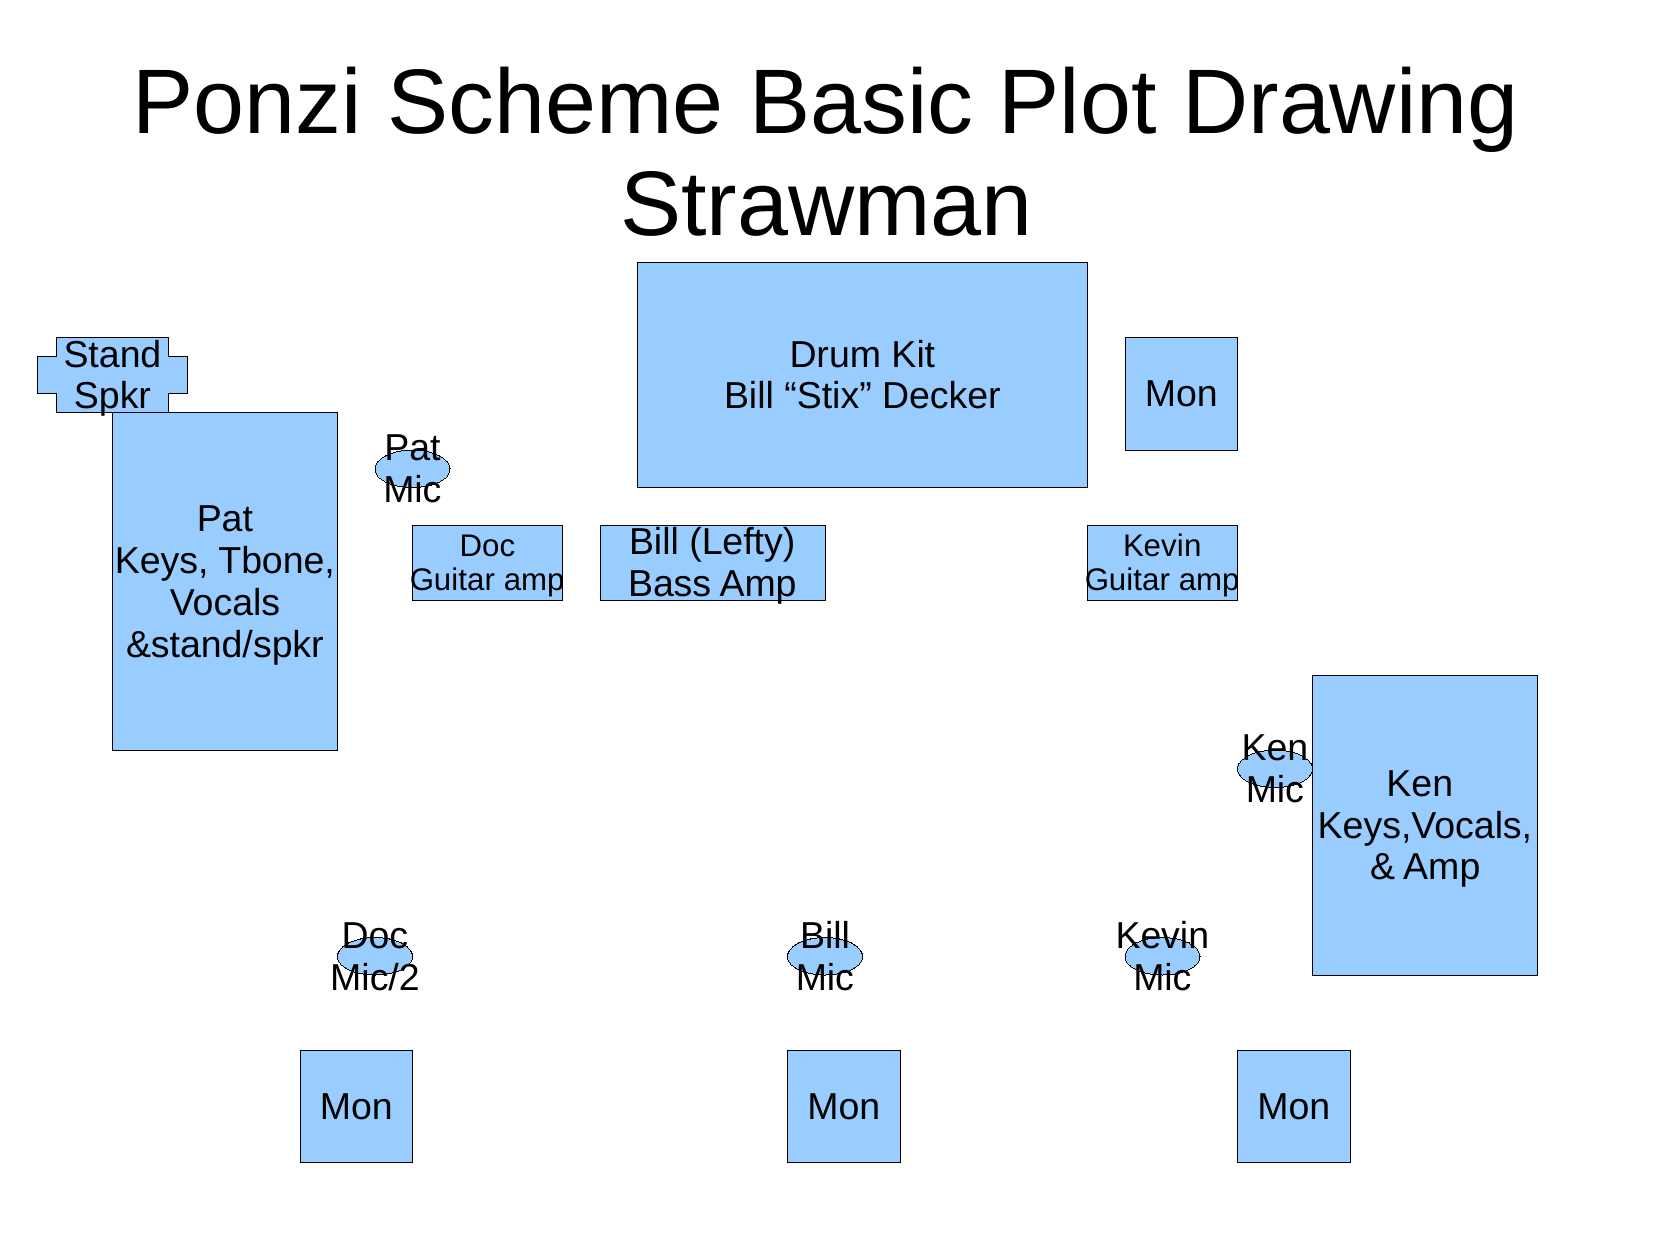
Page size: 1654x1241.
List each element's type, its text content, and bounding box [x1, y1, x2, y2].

text_box Drum Kit Bill “Stix” Decker [637, 262, 1088, 488]
text_box Pat Keys, Tbone, Vocals &stand/spkr [112, 412, 338, 751]
text_box Ken Keys,Vocals, & Amp [1312, 675, 1538, 976]
text_box Doc Mic/2 [337, 937, 413, 975]
text_box Stand Spkr [37, 337, 188, 413]
text_box Doc Guitar amp [412, 525, 563, 601]
text_box Bill Mic [787, 937, 863, 976]
text_box Pat Mic [375, 450, 451, 488]
text_box Kevin Guitar amp [1087, 525, 1238, 601]
text_box Mon [787, 1050, 901, 1163]
text_box Bill (Lefty) Bass Amp [600, 525, 826, 601]
text_box Mon [1125, 337, 1238, 451]
title Ponzi Scheme Basic Plot Drawing Strawman [82, 49, 1571, 257]
text_box Mon [1237, 1050, 1351, 1163]
text_box Mon [300, 1050, 413, 1163]
text_box Ken Mic [1237, 750, 1313, 788]
text_box Kevin Mic [1125, 937, 1201, 976]
